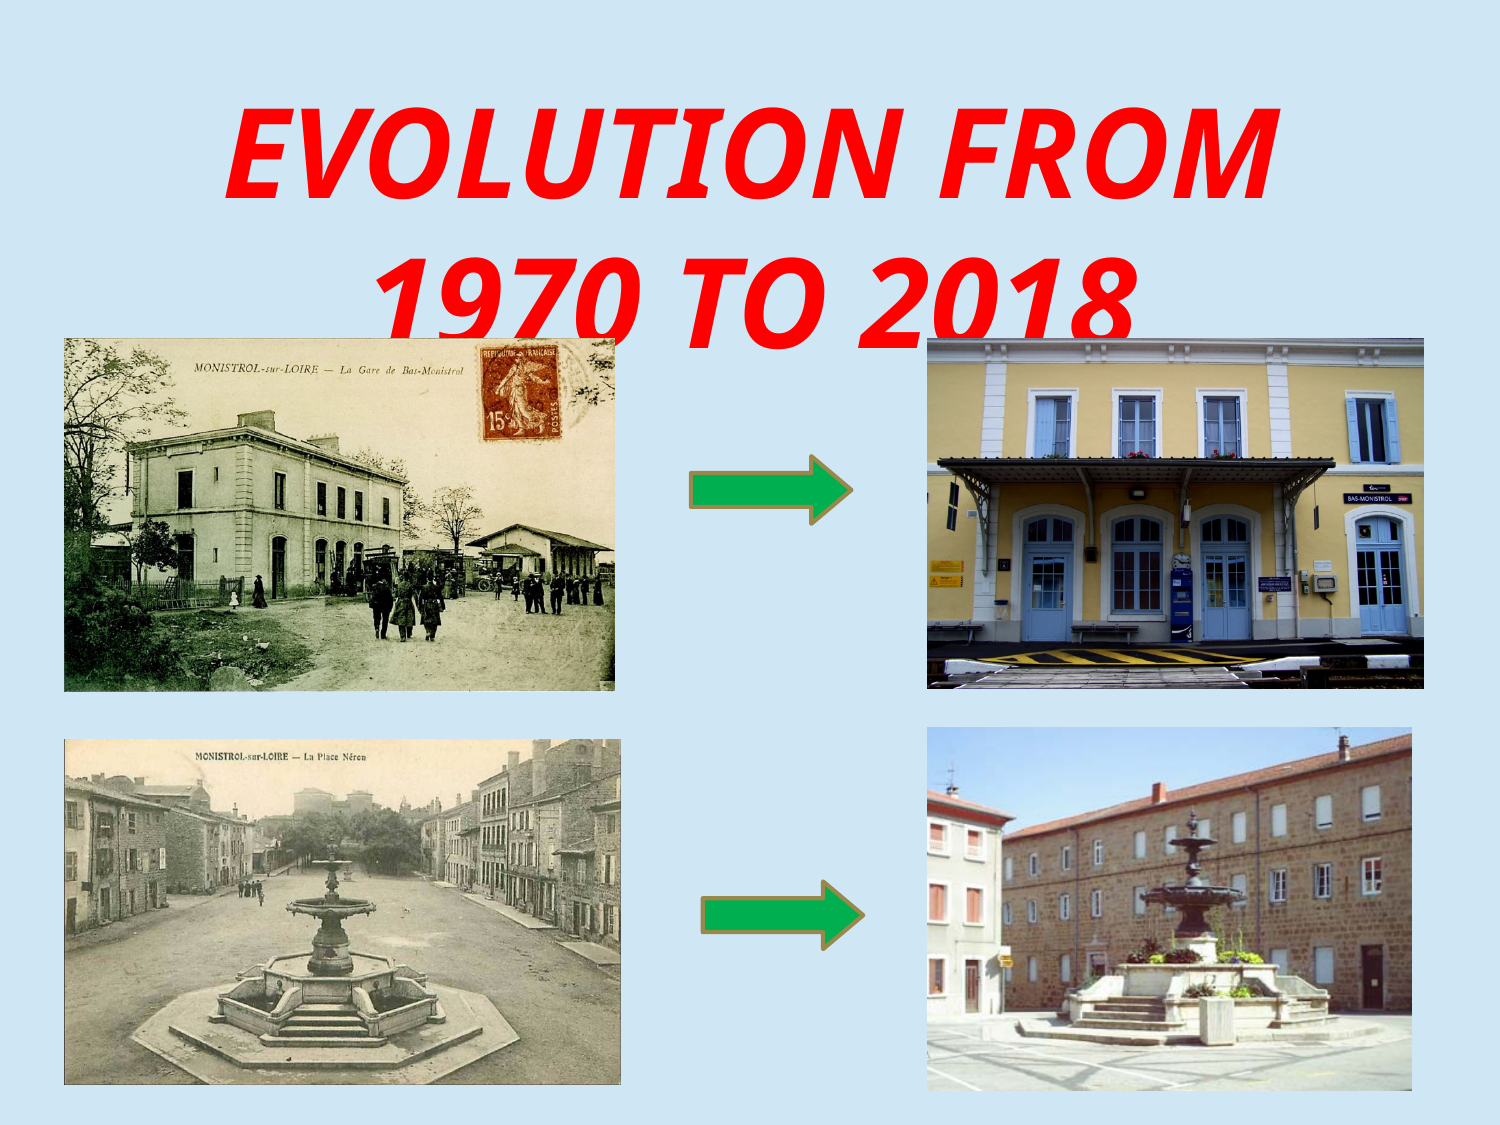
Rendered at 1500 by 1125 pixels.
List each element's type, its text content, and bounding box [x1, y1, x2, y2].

picture [64, 739, 621, 1085]
title EVOLUTION FROM 1970 TO 2018 [76, 66, 1427, 254]
picture [927, 727, 1412, 1092]
text_box [690, 456, 852, 524]
text_box [702, 881, 864, 950]
picture [64, 338, 615, 692]
picture [927, 338, 1424, 689]
